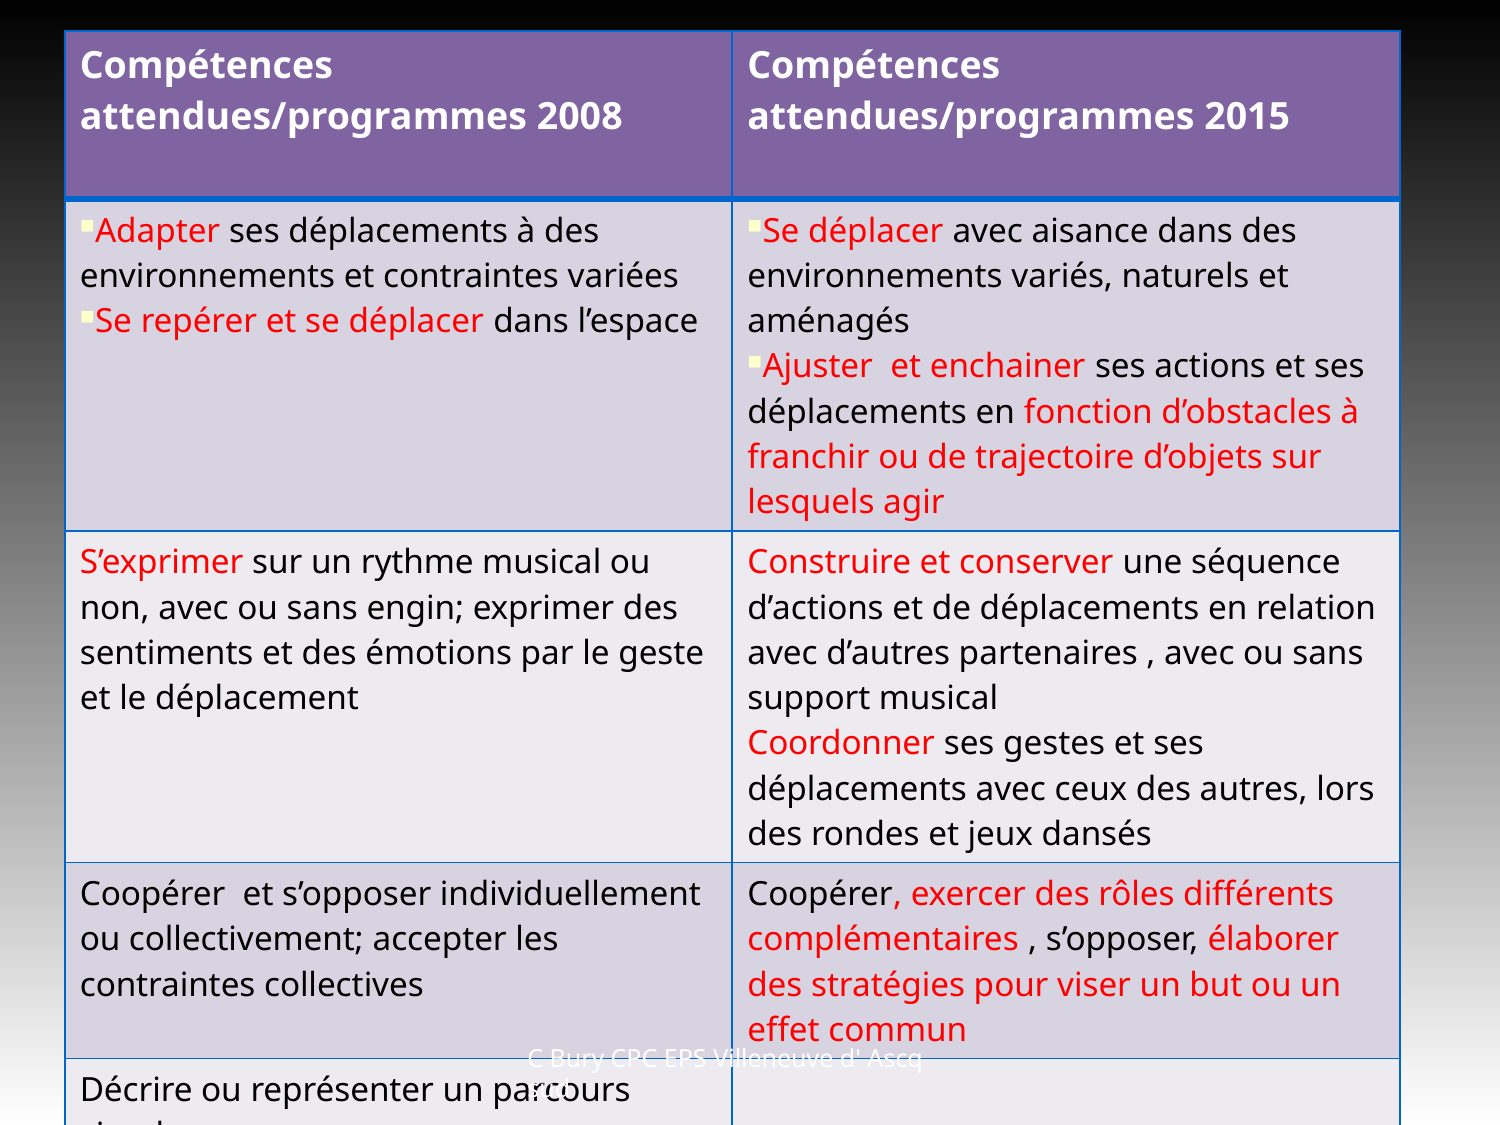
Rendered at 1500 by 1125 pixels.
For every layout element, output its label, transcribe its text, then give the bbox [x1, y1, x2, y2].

table_cell Adapter ses déplacements à des environnements et contraintes variées Se repérer et se déplacer dans l’espace [66, 202, 731, 530]
table_cell Coopérer et s’opposer individuellement ou collectivement; accepter les contraintes collectives [66, 863, 731, 1058]
table_header Compétences attendues/programmes 2015 [733, 32, 1399, 196]
table_cell Décrire ou représenter un parcours simple [66, 1059, 731, 1125]
table_cell Se déplacer avec aisance dans des environnements variés, naturels et aménagés Ajuster et enchainer ses actions et ses déplacements en fonction d’obstacles à franchir ou de trajectoire d’objets sur lesquels agir [733, 202, 1399, 530]
table_cell Coopérer, exercer des rôles différents complémentaires , s’opposer, élaborer des stratégies pour viser un but ou un effet commun [733, 863, 1399, 1058]
table_header Compétences attendues/programmes 2008 [66, 32, 731, 196]
footer C Bury CPC EPS Villeneuve d' Ascq sud [512, 1042, 988, 1103]
table_cell S’exprimer sur un rythme musical ou non, avec ou sans engin; exprimer des sentiments et des émotions par le geste et le déplacement [66, 532, 731, 862]
table_cell Construire et conserver une séquence d’actions et de déplacements en relation avec d’autres partenaires , avec ou sans support musical Coordonner ses gestes et ses déplacements avec ceux des autres, lors des rondes et jeux dansés [733, 532, 1399, 862]
table_cell [733, 1059, 1399, 1125]
